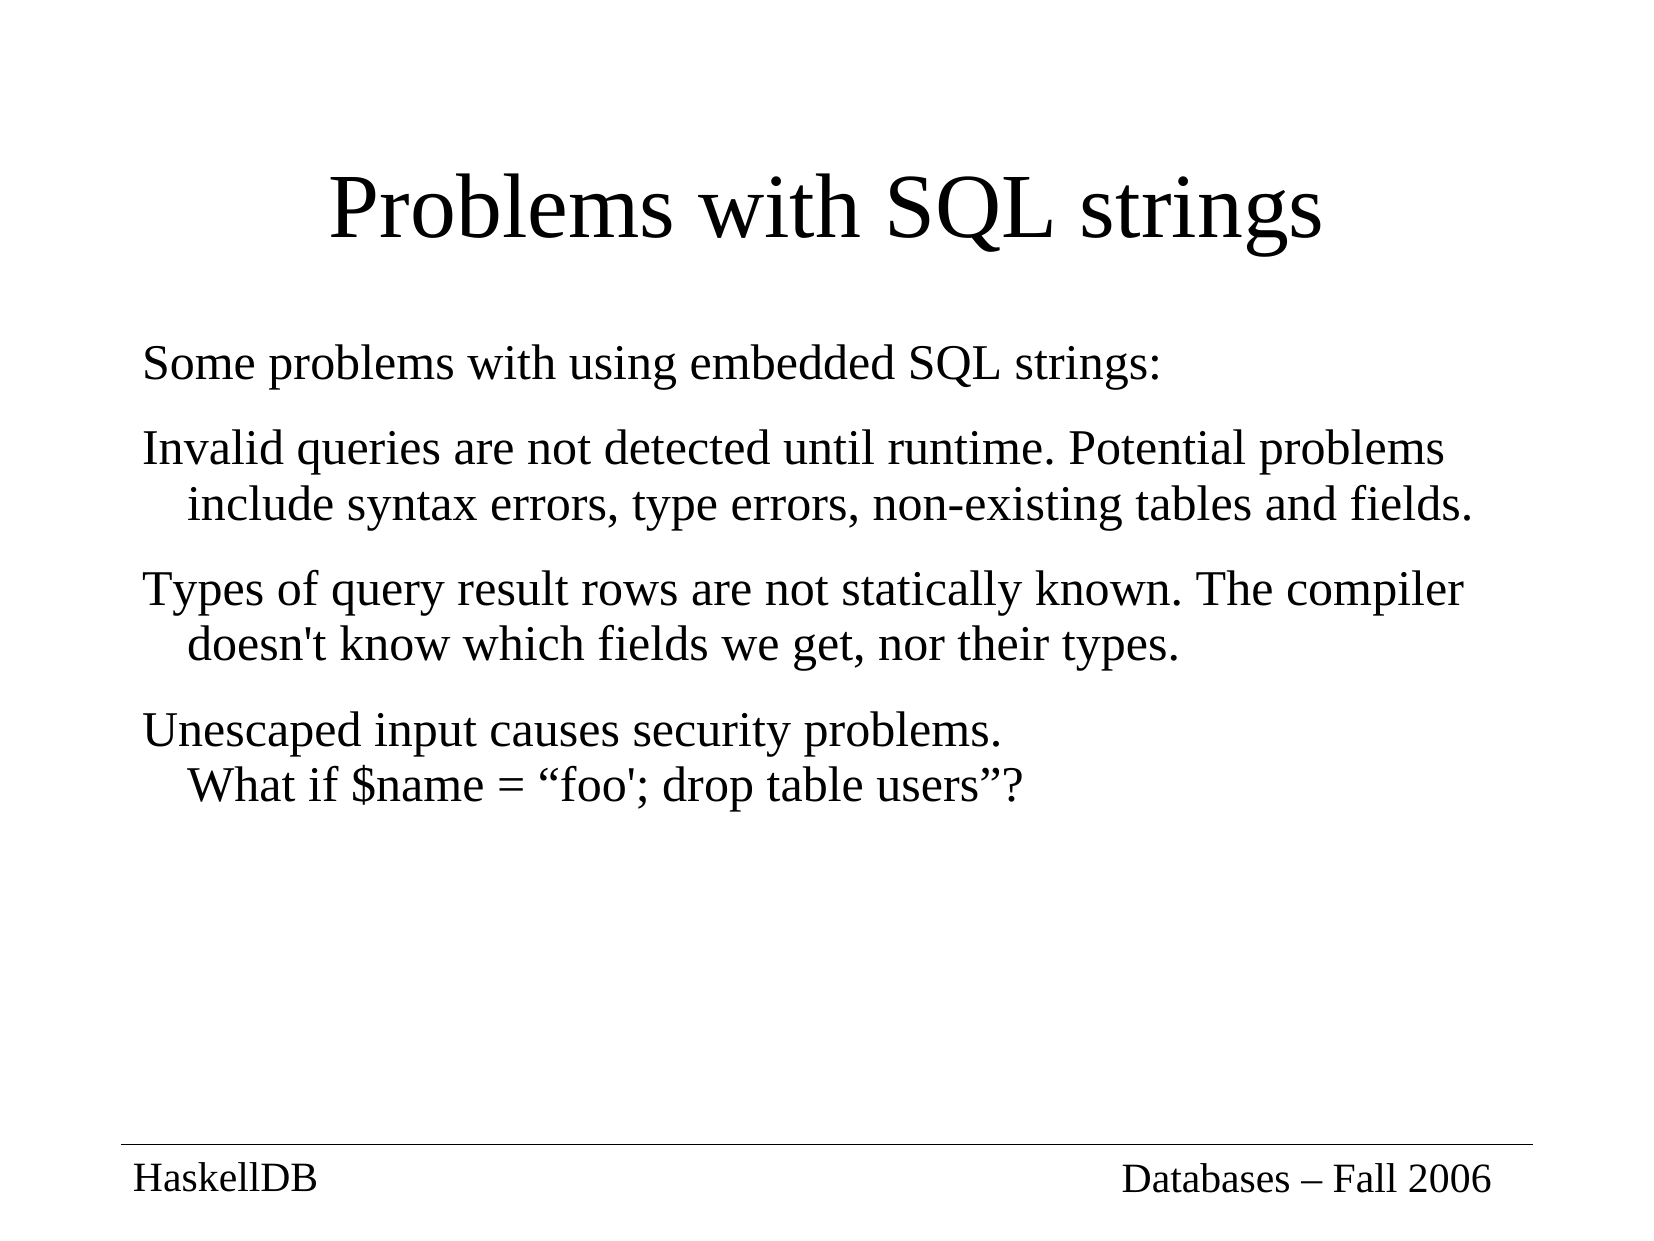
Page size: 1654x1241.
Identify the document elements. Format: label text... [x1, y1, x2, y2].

title Problems with SQL strings [121, 102, 1534, 311]
text_box Some problems with using embedded SQL strings: Invalid queries are not detected until runtime. Potential problems include syntax errors, type errors, non-existing tables and fields. Types of query result rows are not statically known. The compiler doesn't know which fields we get, nor their types. Unescaped input causes security problems. What if $name = “foo'; drop table users”? [142, 335, 1552, 1020]
